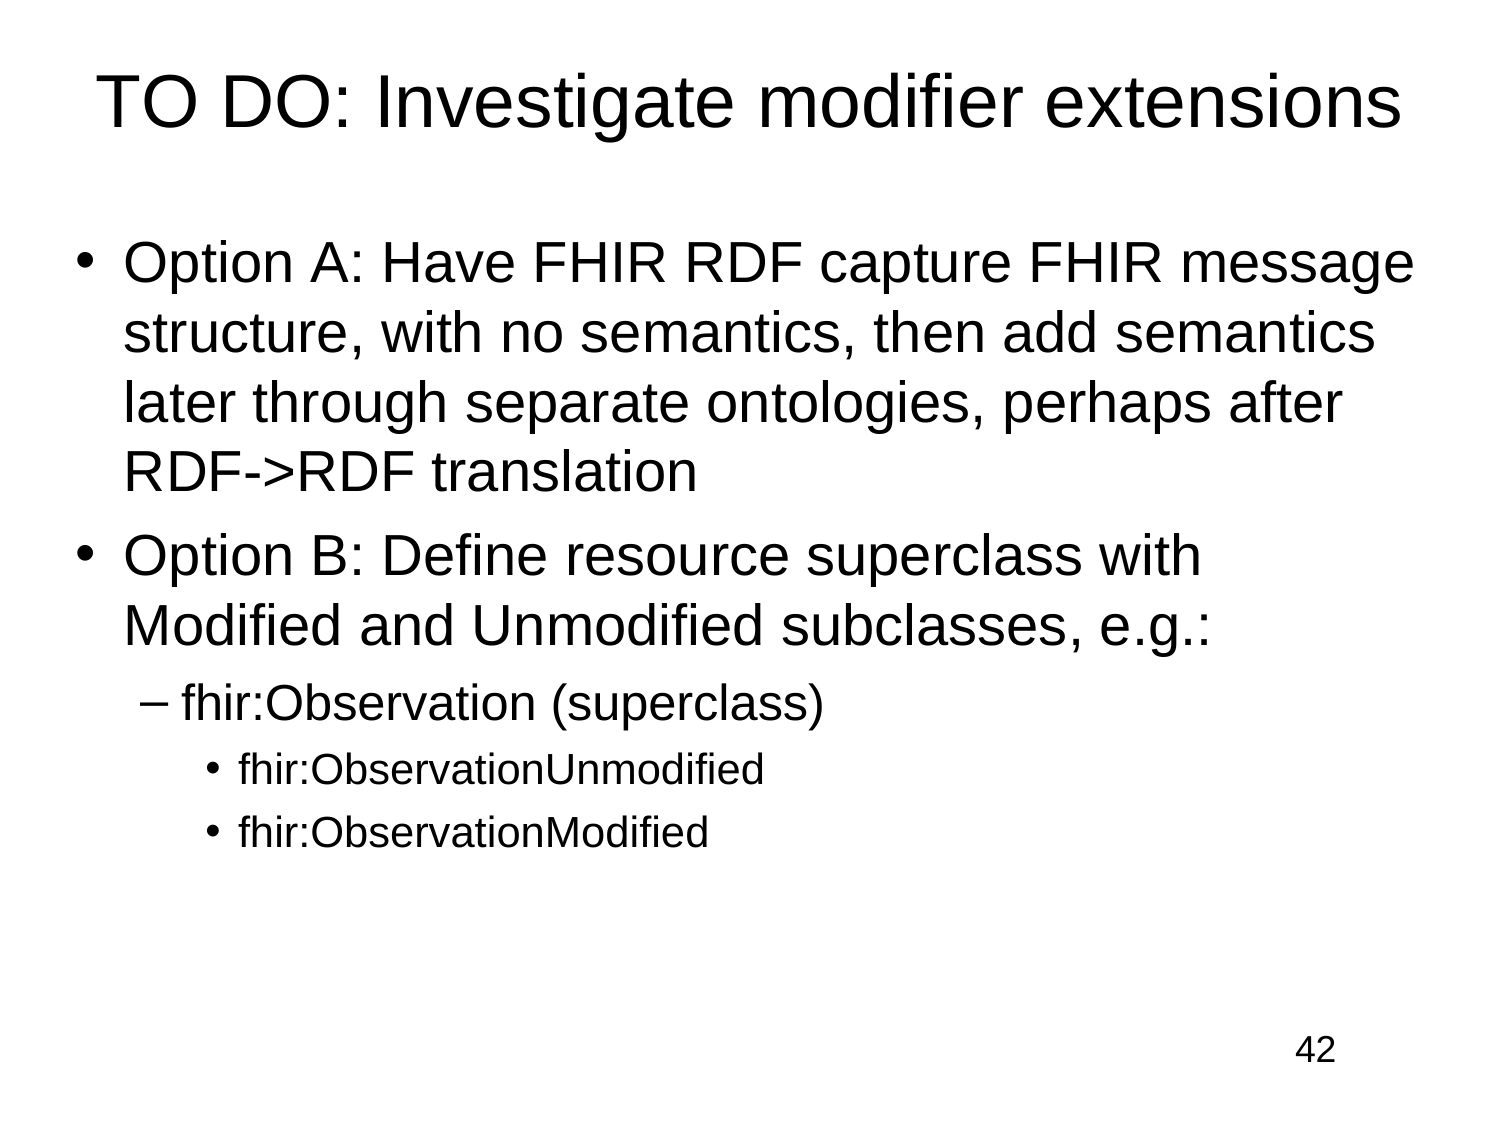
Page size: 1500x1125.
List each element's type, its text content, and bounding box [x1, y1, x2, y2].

title TO DO: Investigate modifier extensions [75, 3, 1425, 192]
list Option A: Have FHIR RDF capture FHIR message structure, with no semantics, then add semantics later through separate ontologies, perhaps after RDF->RDF translation Option B: Define resource superclass with Modified and Unmodified subclasses, e.g.: fhir:Observation (superclass) fhir:ObservationUnmodified fhir:ObservationModified [75, 224, 1426, 878]
